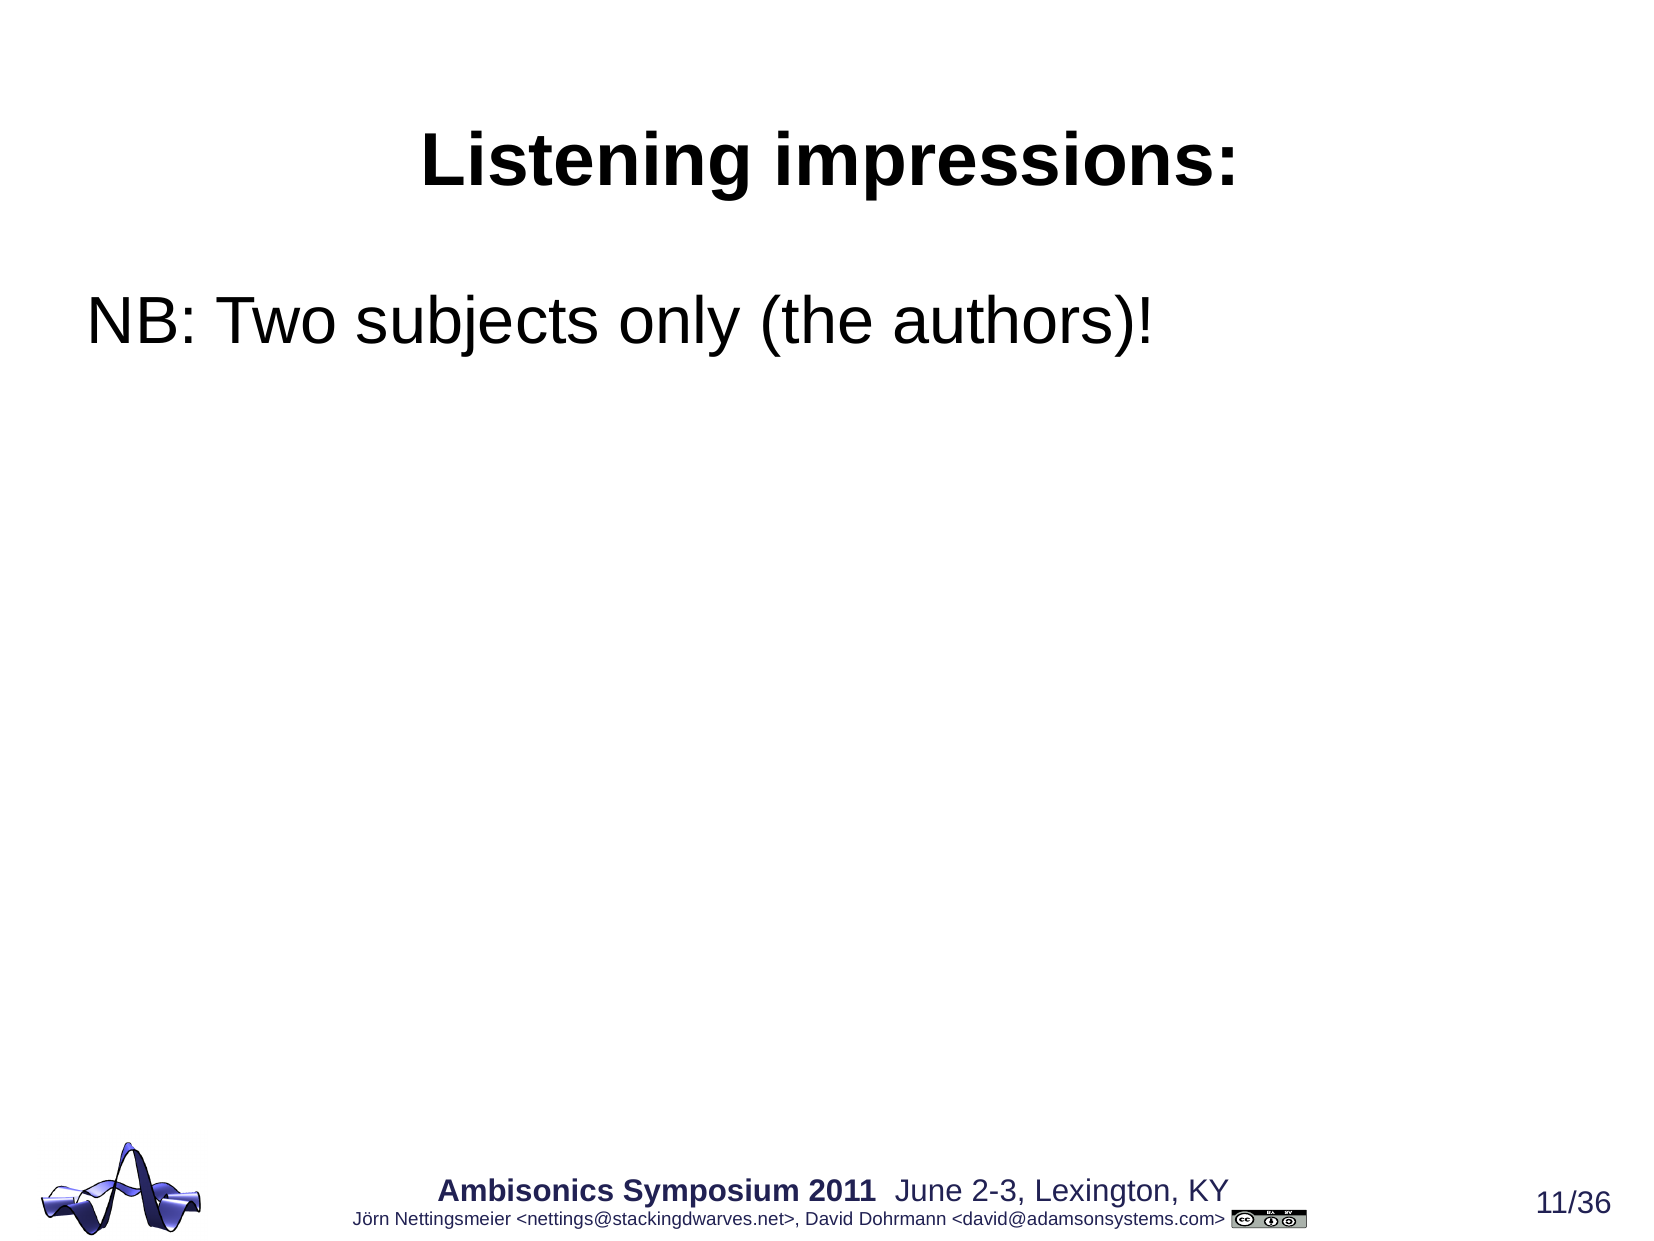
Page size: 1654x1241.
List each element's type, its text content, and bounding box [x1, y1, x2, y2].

subtitle NB: Two subjects only (the authors)! [86, 225, 1576, 1163]
title Listening impressions: [86, 55, 1576, 225]
picture [37, 1130, 208, 1241]
